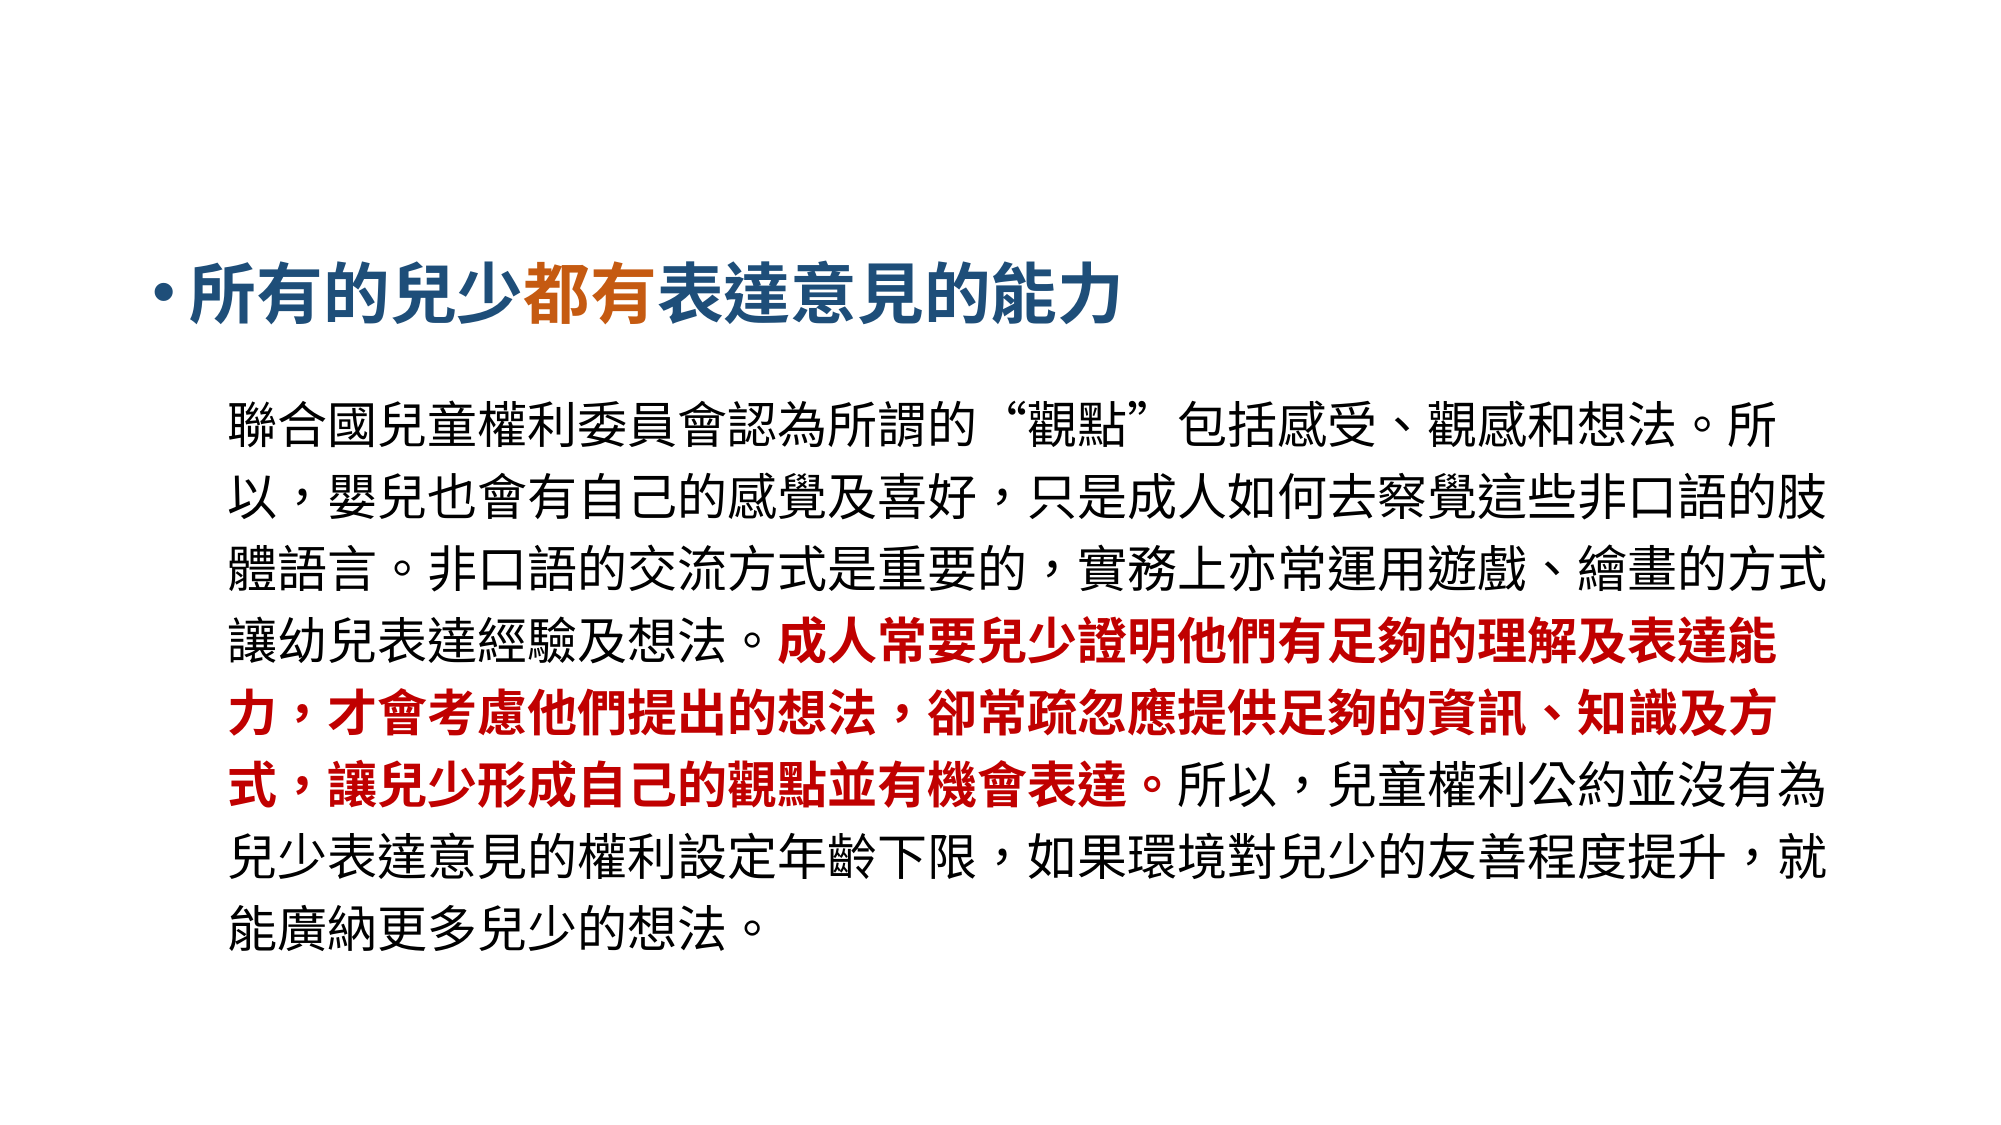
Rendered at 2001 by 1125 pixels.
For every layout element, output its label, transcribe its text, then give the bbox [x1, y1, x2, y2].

list 所有的兒少都有表達意見的能力 聯合國兒童權利委員會認為所謂的“觀點”包括感受、觀感和想法。所以，嬰兒也會有自己的感覺及喜好，只是成人如何去察覺這些非口語的肢體語言。非口語的交流方式是重要的，實務上亦常運用遊戲、繪畫的方式讓幼兒表達經驗及想法。成人常要兒少證明他們有足夠的理解及表達能力，才會考慮他們提出的想法，卻常疏忽應提供足夠的資訊、知識及方式，讓兒少形成自己的觀點並有機會表達。所以，兒童權利公約並沒有為兒少表達意見的權利設定年齡下限，如果環境對兒少的友善程度提升，就能廣納更多兒少的想法。 [137, 163, 1863, 1060]
